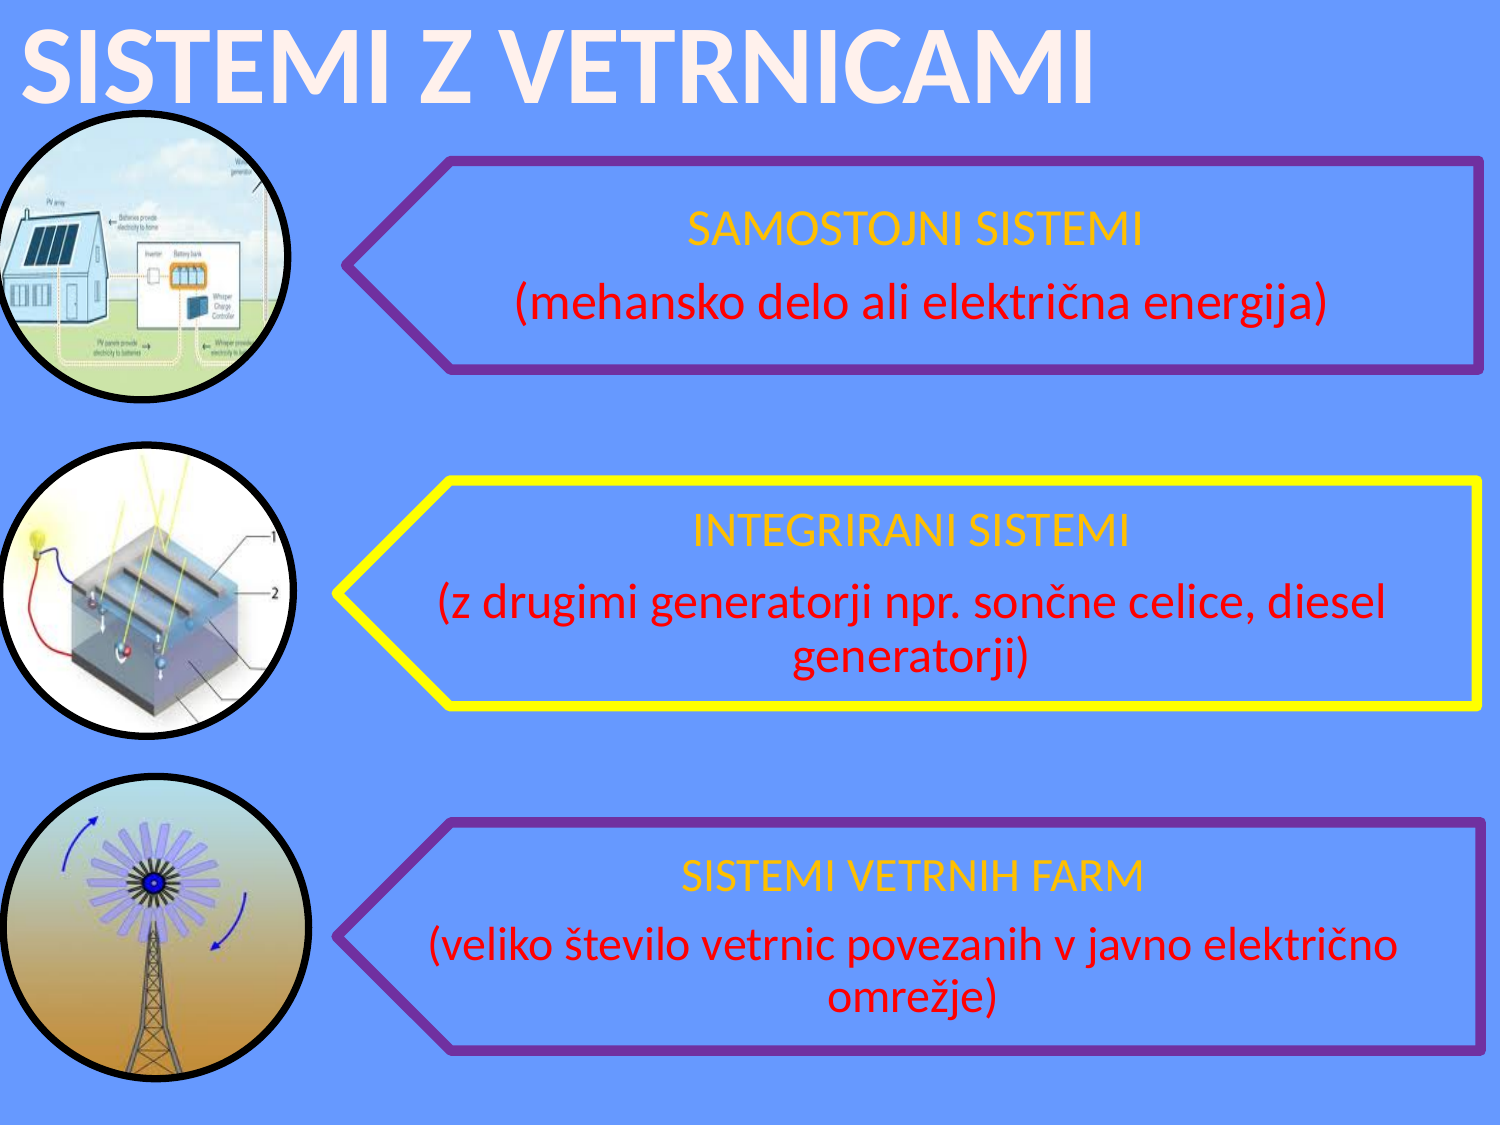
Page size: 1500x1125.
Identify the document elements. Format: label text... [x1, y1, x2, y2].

text_box SISTEMI VETRNIH FARM (veliko število vetrnic povezanih v javno električno omrežje) [336, 822, 1481, 1051]
text_box [0, 445, 294, 737]
text_box [0, 113, 288, 400]
text_box INTEGRIRANI SISTEMI (z drugimi generatorji npr. sončne celice, diesel generatorji) [336, 480, 1477, 707]
text_box [3, 776, 309, 1079]
text_box SAMOSTOJNI SISTEMI (mehansko delo ali električna energija) [346, 160, 1479, 370]
text_box SISTEMI Z VETRNICAMI [5, 0, 1115, 134]
